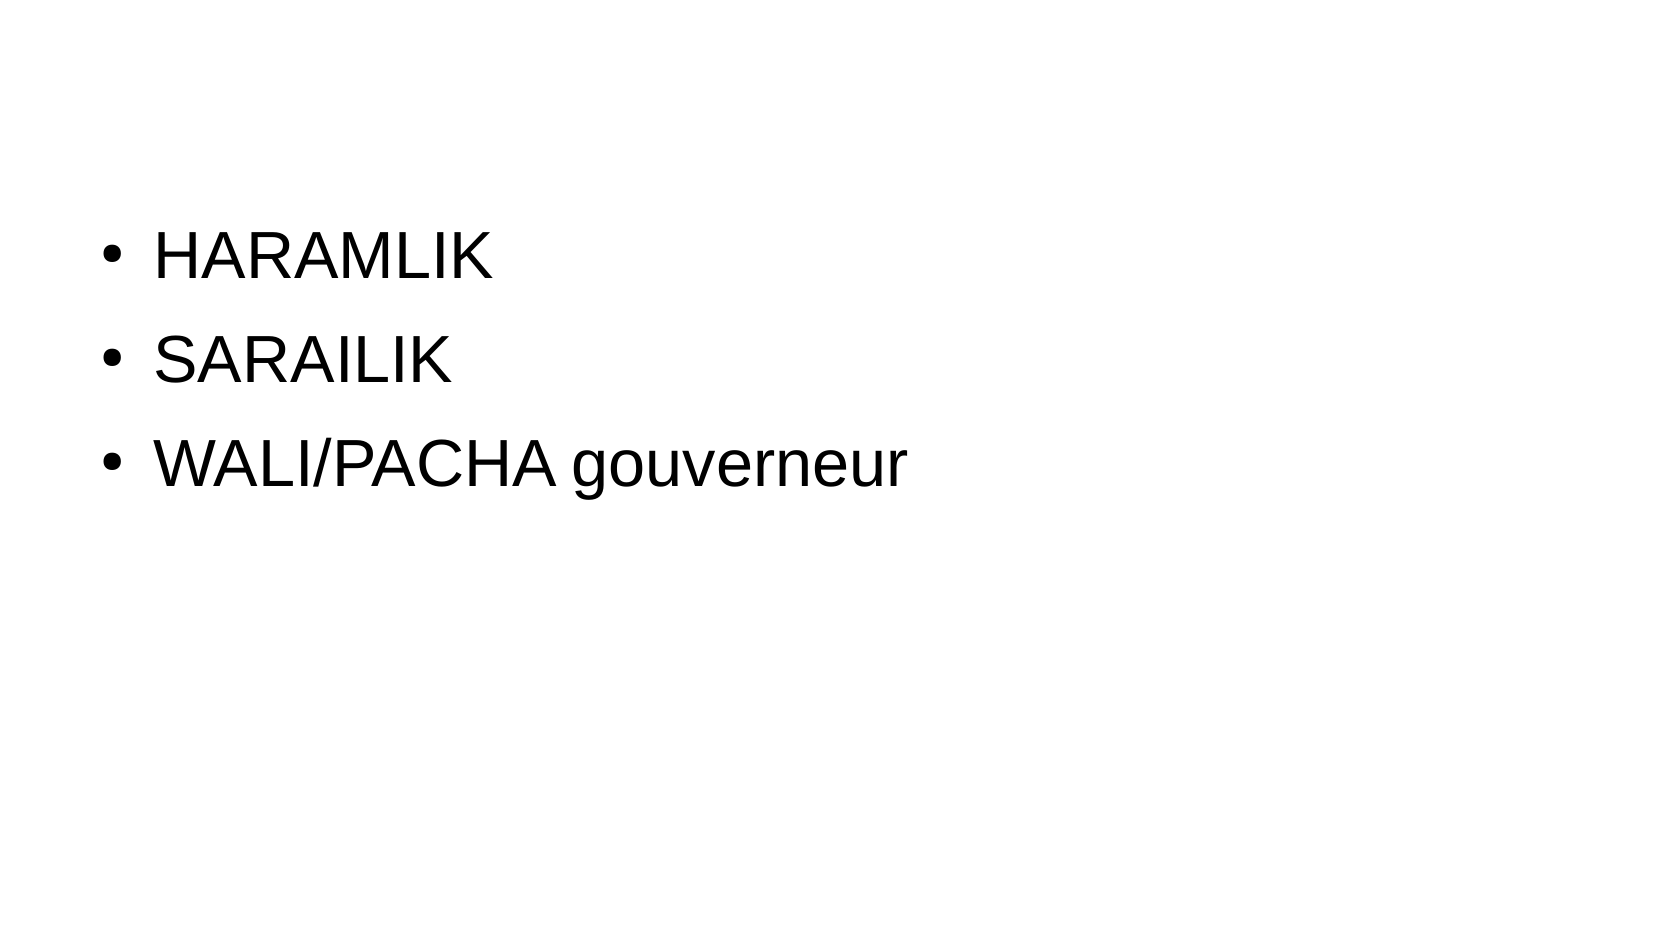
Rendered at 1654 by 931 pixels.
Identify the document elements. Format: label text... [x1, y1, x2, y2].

list HARAMLIK SARAILIK WALI/PACHA gouverneur [82, 217, 1571, 758]
